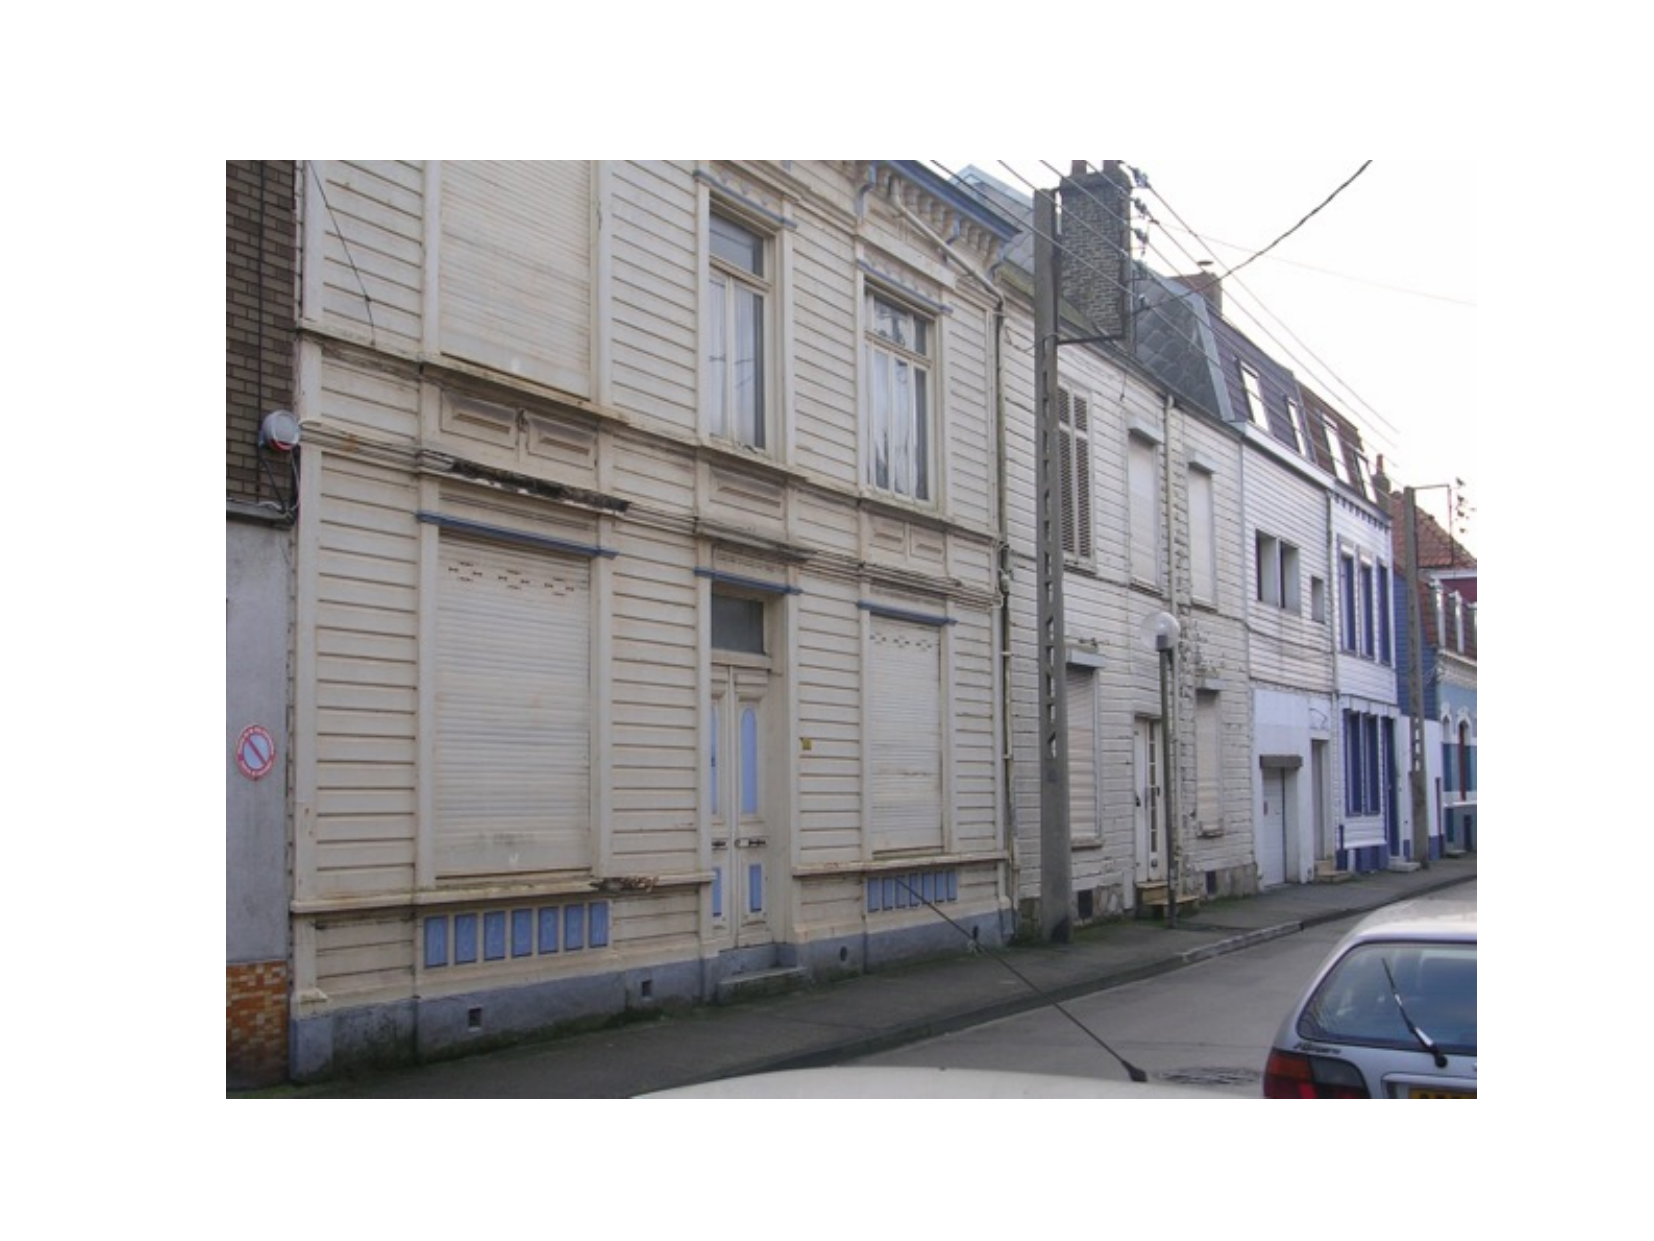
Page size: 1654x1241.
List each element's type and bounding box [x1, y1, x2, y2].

picture [226, 158, 1499, 1099]
